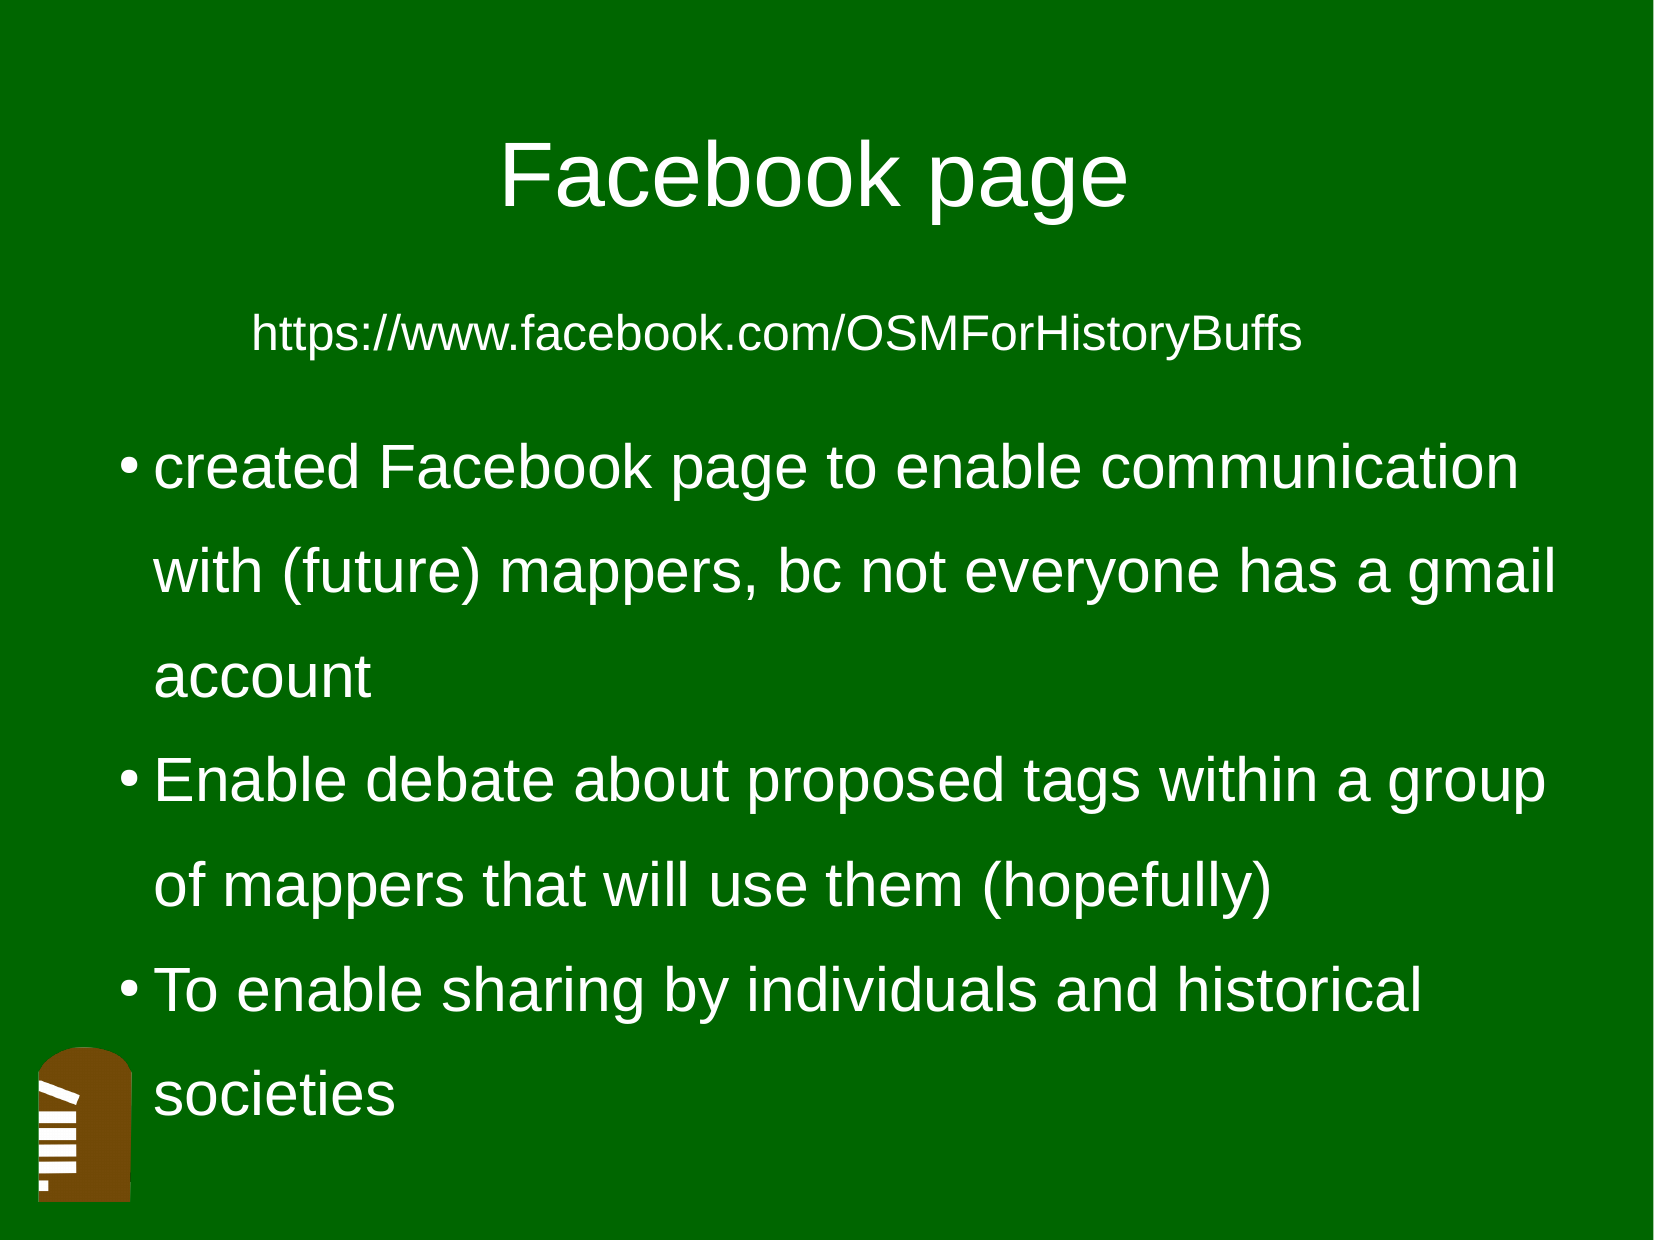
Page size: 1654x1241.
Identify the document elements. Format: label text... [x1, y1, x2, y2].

subtitle created Facebook page to enable communication with (future) mappers, bc not everyone has a gmail account Enable debate about proposed tags within a group of mappers that will use them (hopefully) To enable sharing by individuals and historical societies [118, 415, 1607, 1111]
title Facebook page [70, 70, 1559, 278]
text_box https://www.facebook.com/OSMForHistoryBuffs [236, 297, 1406, 378]
picture [0, 1032, 178, 1217]
